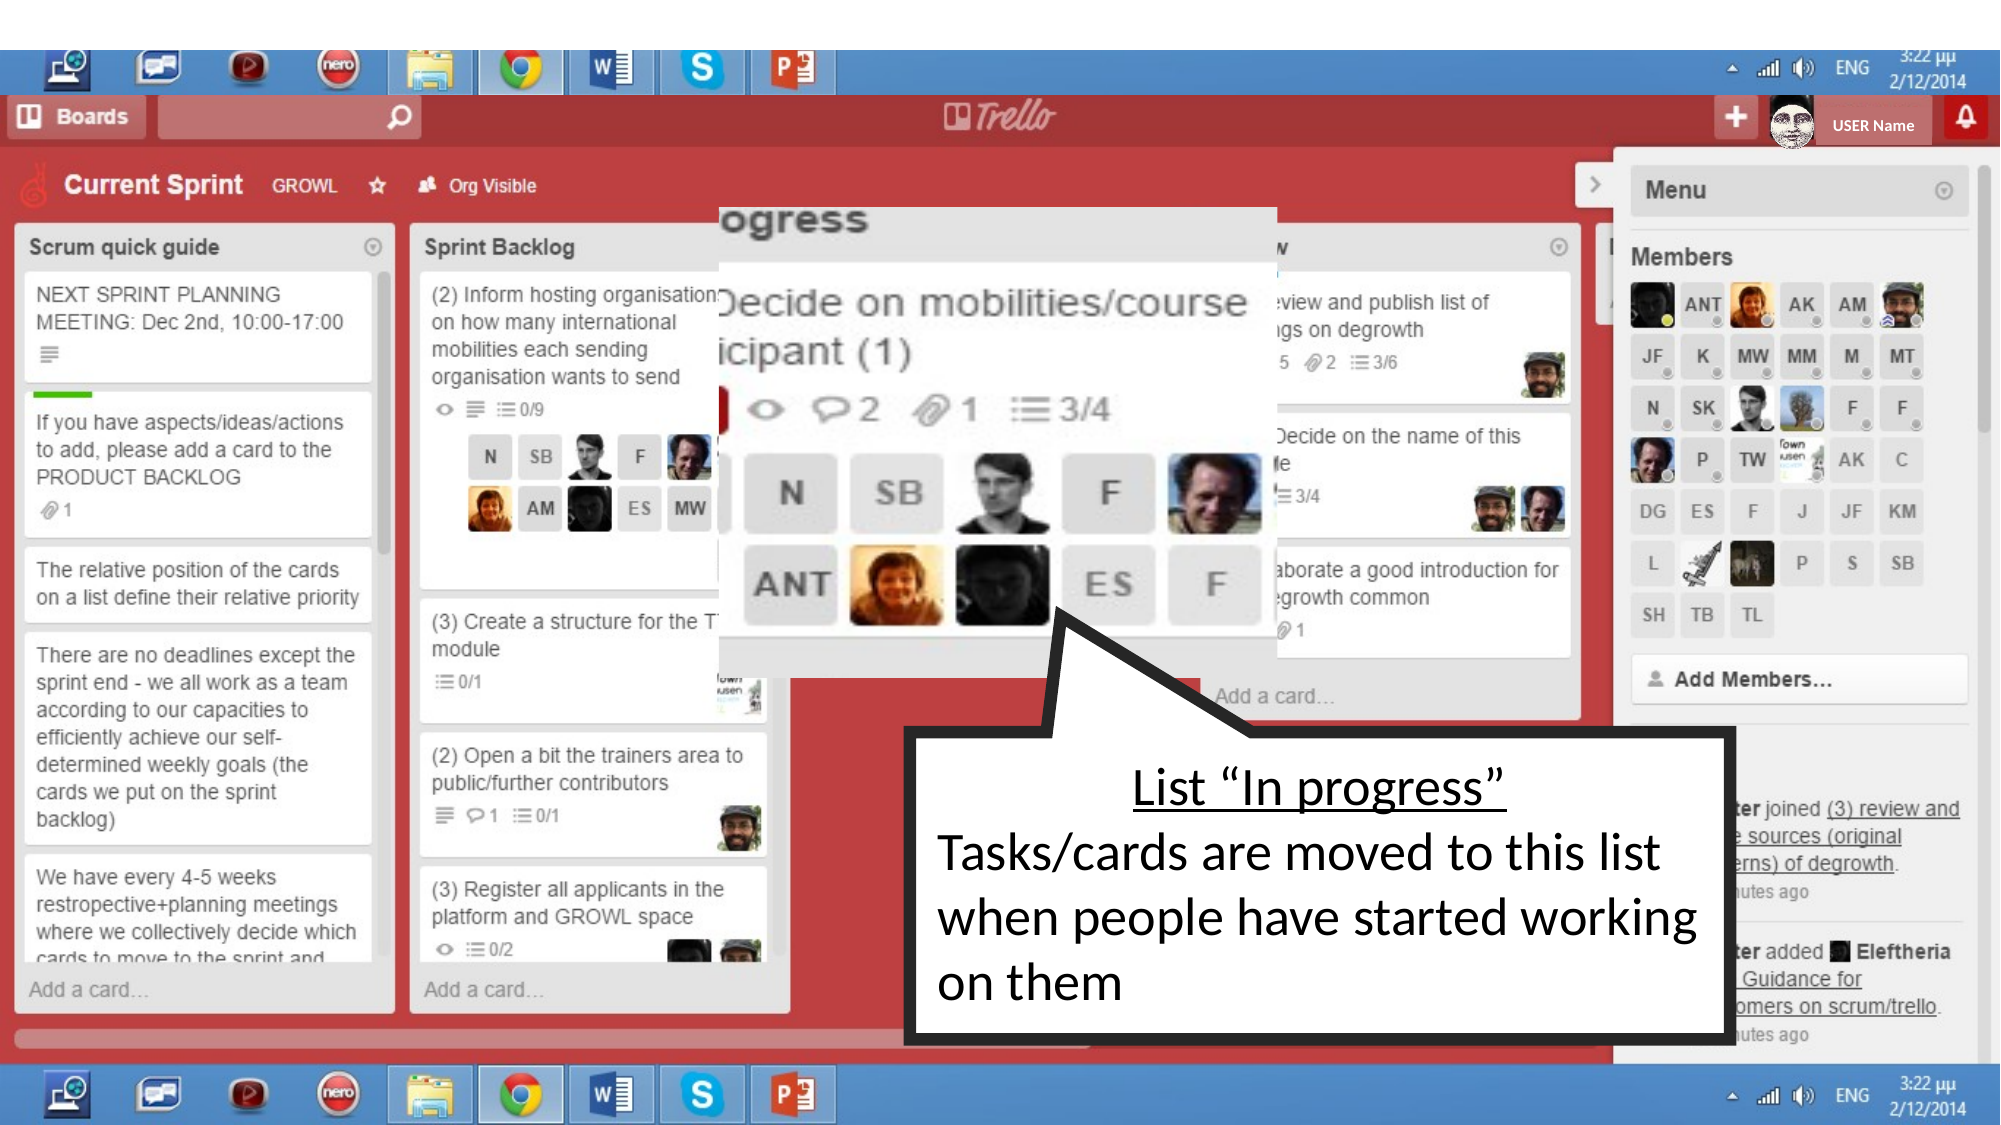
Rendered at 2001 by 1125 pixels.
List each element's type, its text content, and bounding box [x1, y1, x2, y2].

picture [692, 50, 714, 82]
text_box [909, 616, 1731, 1040]
picture [0, 50, 2000, 1125]
text_box USER Name [1816, 107, 1932, 145]
text_box List “In progress” Tasks/cards are moved to this list when people have started working on them [922, 743, 1718, 1019]
